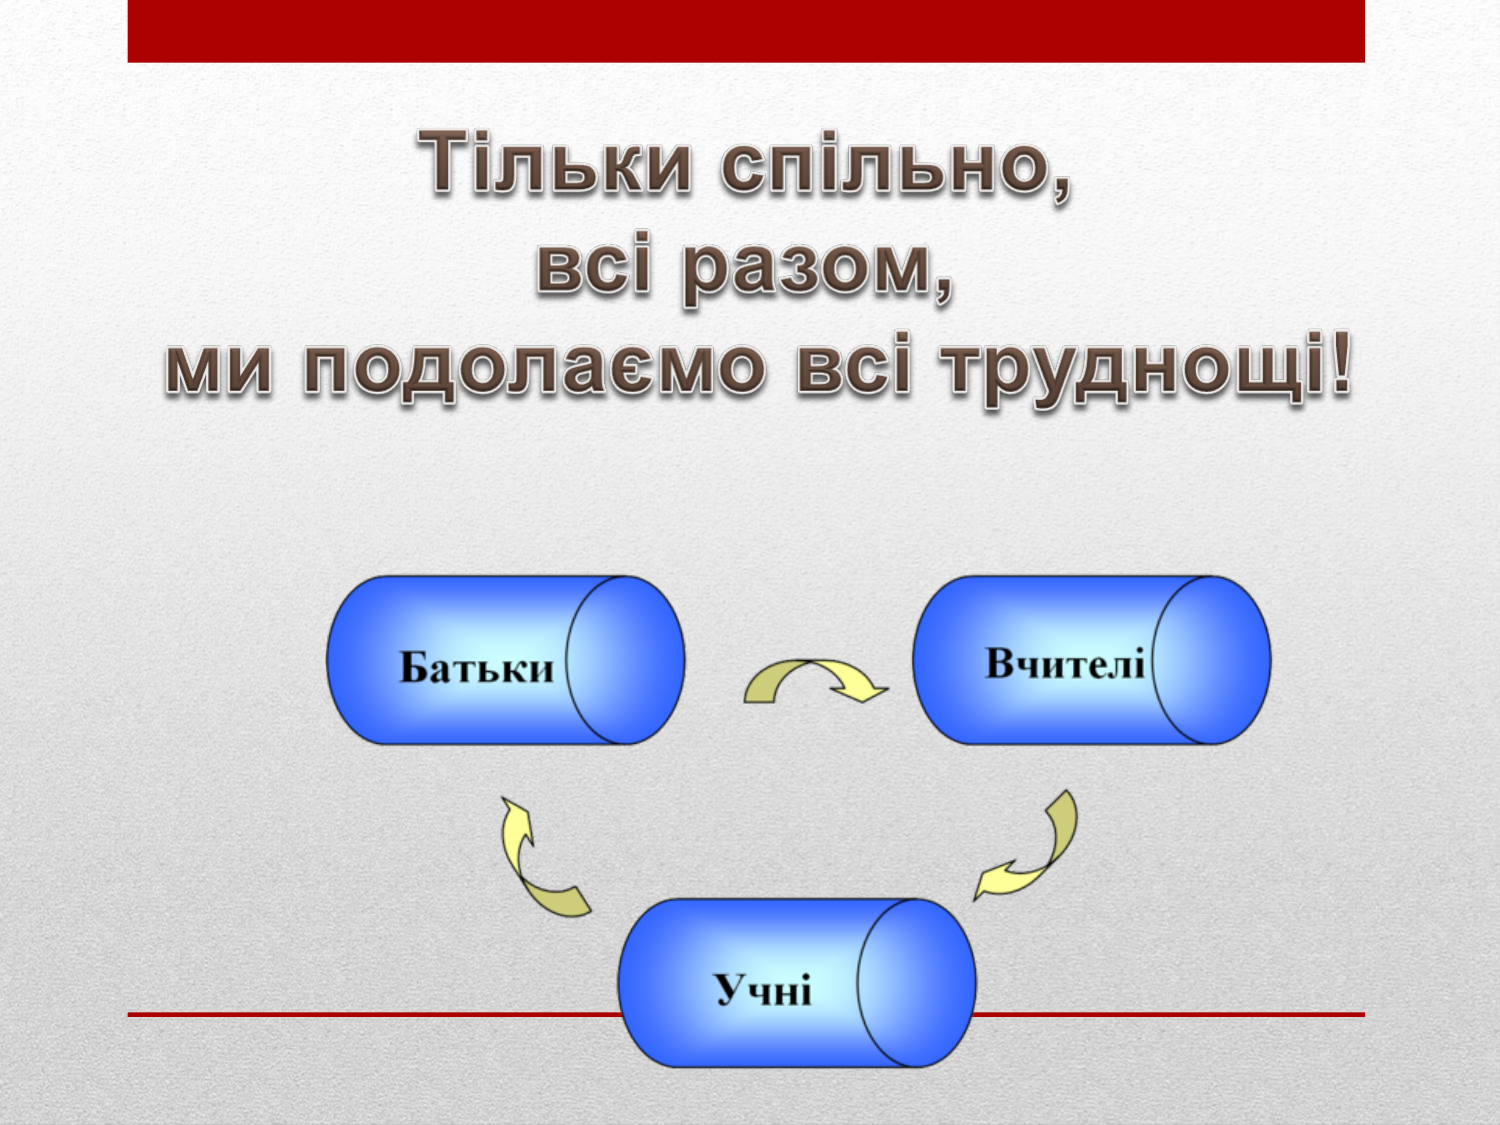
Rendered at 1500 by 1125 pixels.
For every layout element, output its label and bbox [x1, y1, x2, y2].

picture [301, 527, 1302, 1092]
picture [101, 78, 1415, 477]
